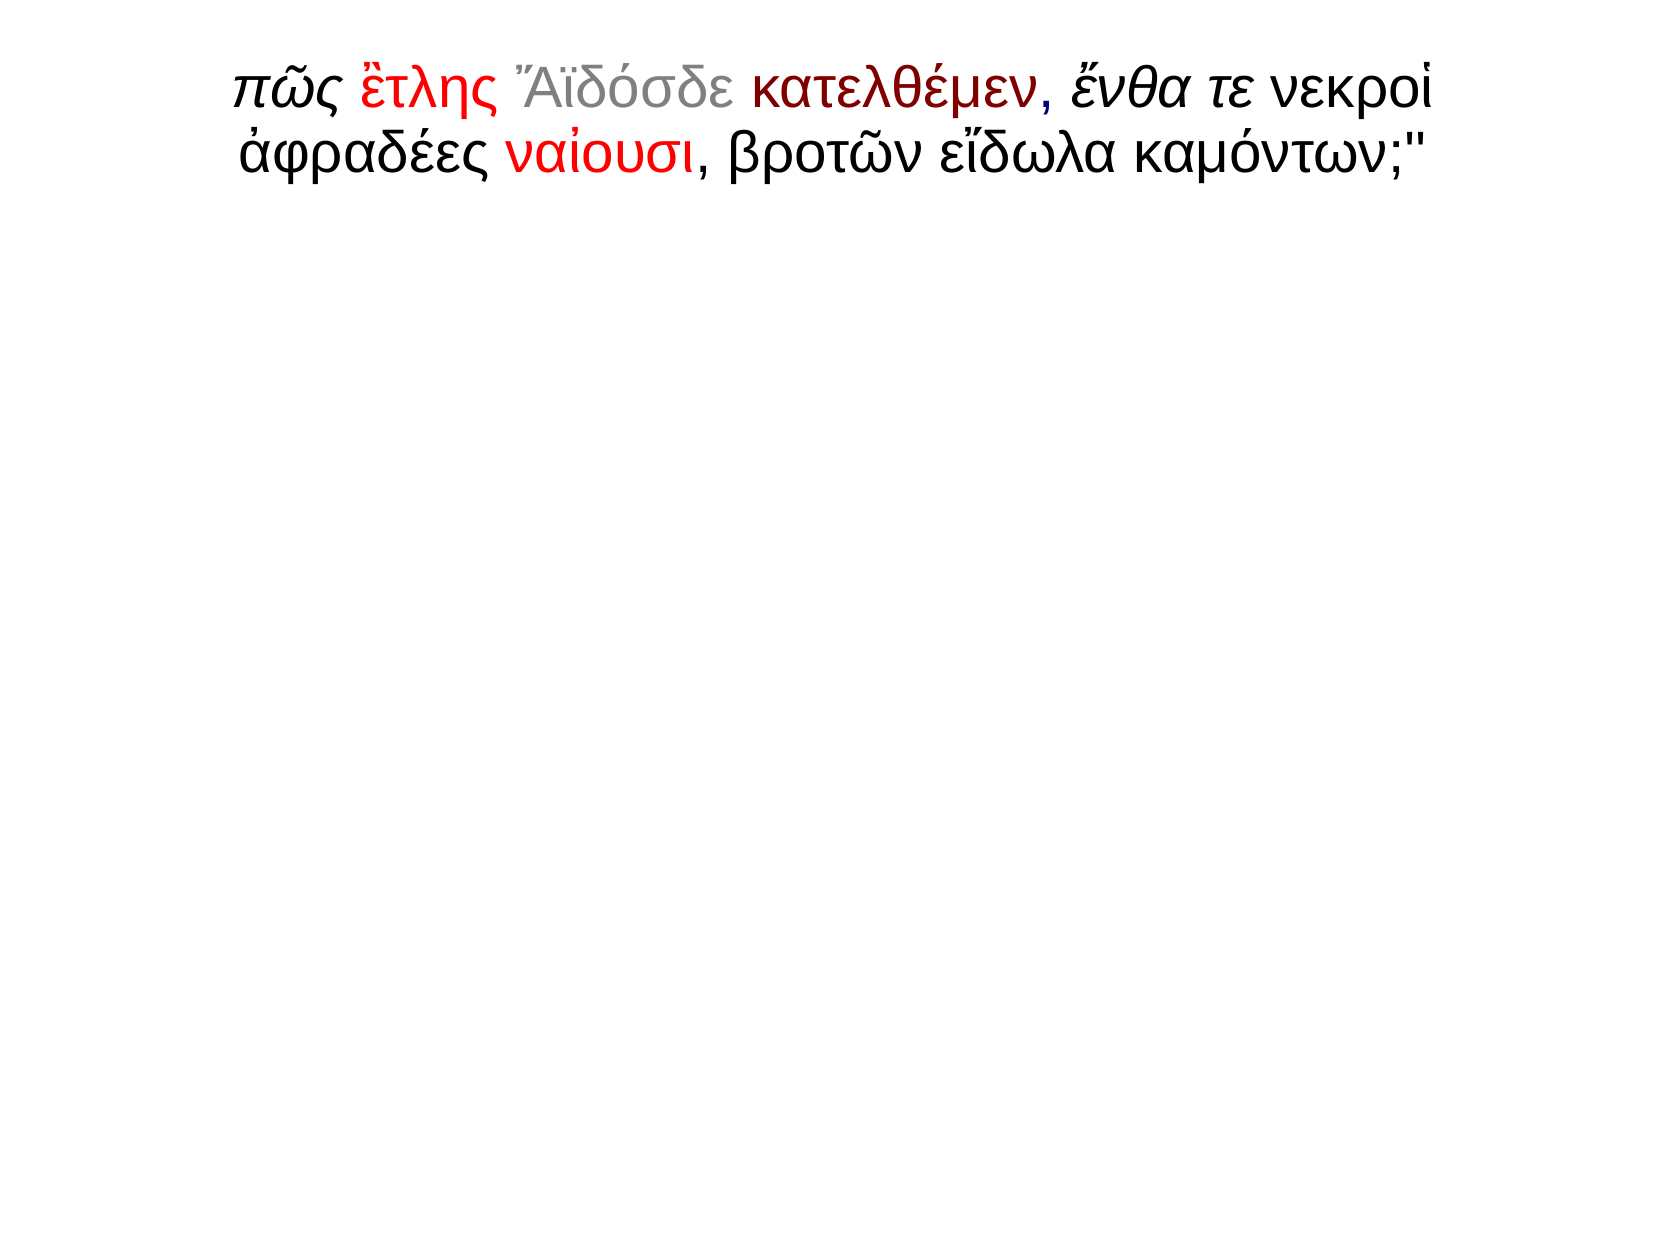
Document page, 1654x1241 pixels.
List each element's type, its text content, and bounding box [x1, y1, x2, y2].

text_box πῶς ἒτλης Ἄϊδόσδε κατελθέμεν, ἔνθα τε νεκροἱ ἀφραδέες ναἰουσι, βροτῶν εἴδωλα καμόντων;'' [59, 47, 1607, 827]
